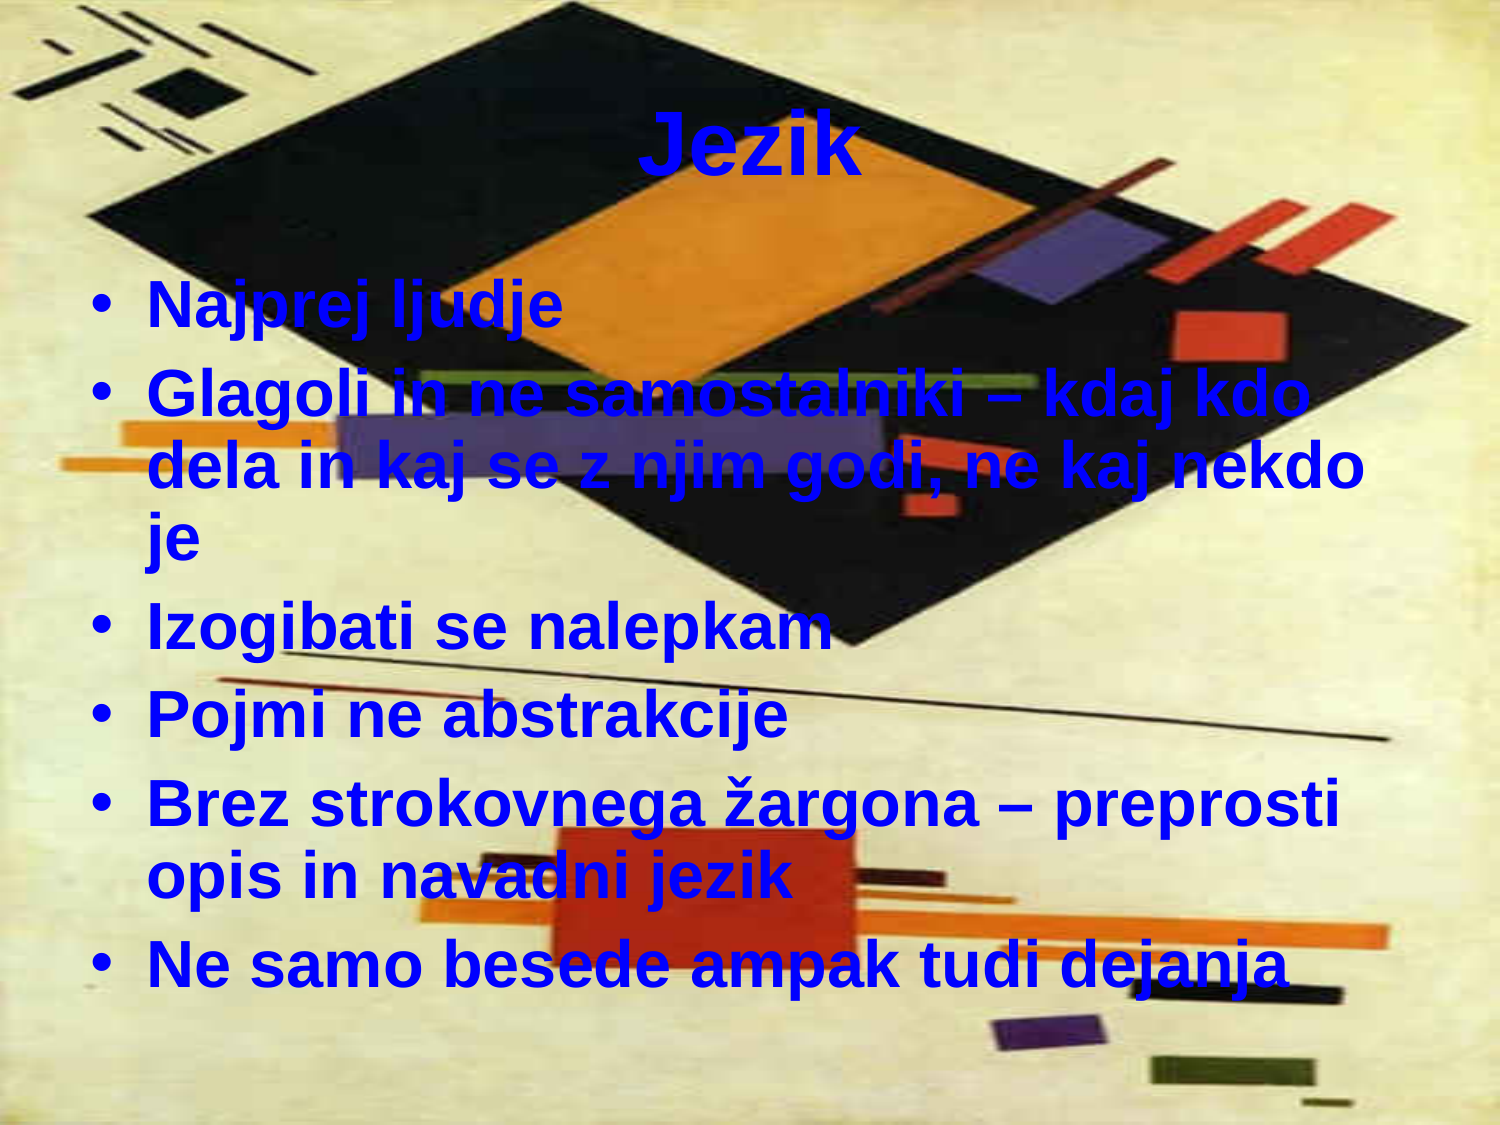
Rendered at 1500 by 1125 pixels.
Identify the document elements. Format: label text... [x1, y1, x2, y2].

picture [0, 0, 1500, 1125]
list Najprej ljudje Glagoli in ne samostalniki – kdaj kdo dela in kaj se z njim godi, ne kaj nekdo je Izogibati se nalepkam Pojmi ne abstrakcije Brez strokovnega žargona – preprosti opis in navadni jezik Ne samo besede ampak tudi dejanja [75, 262, 1426, 1125]
title Jezik [75, 45, 1426, 233]
